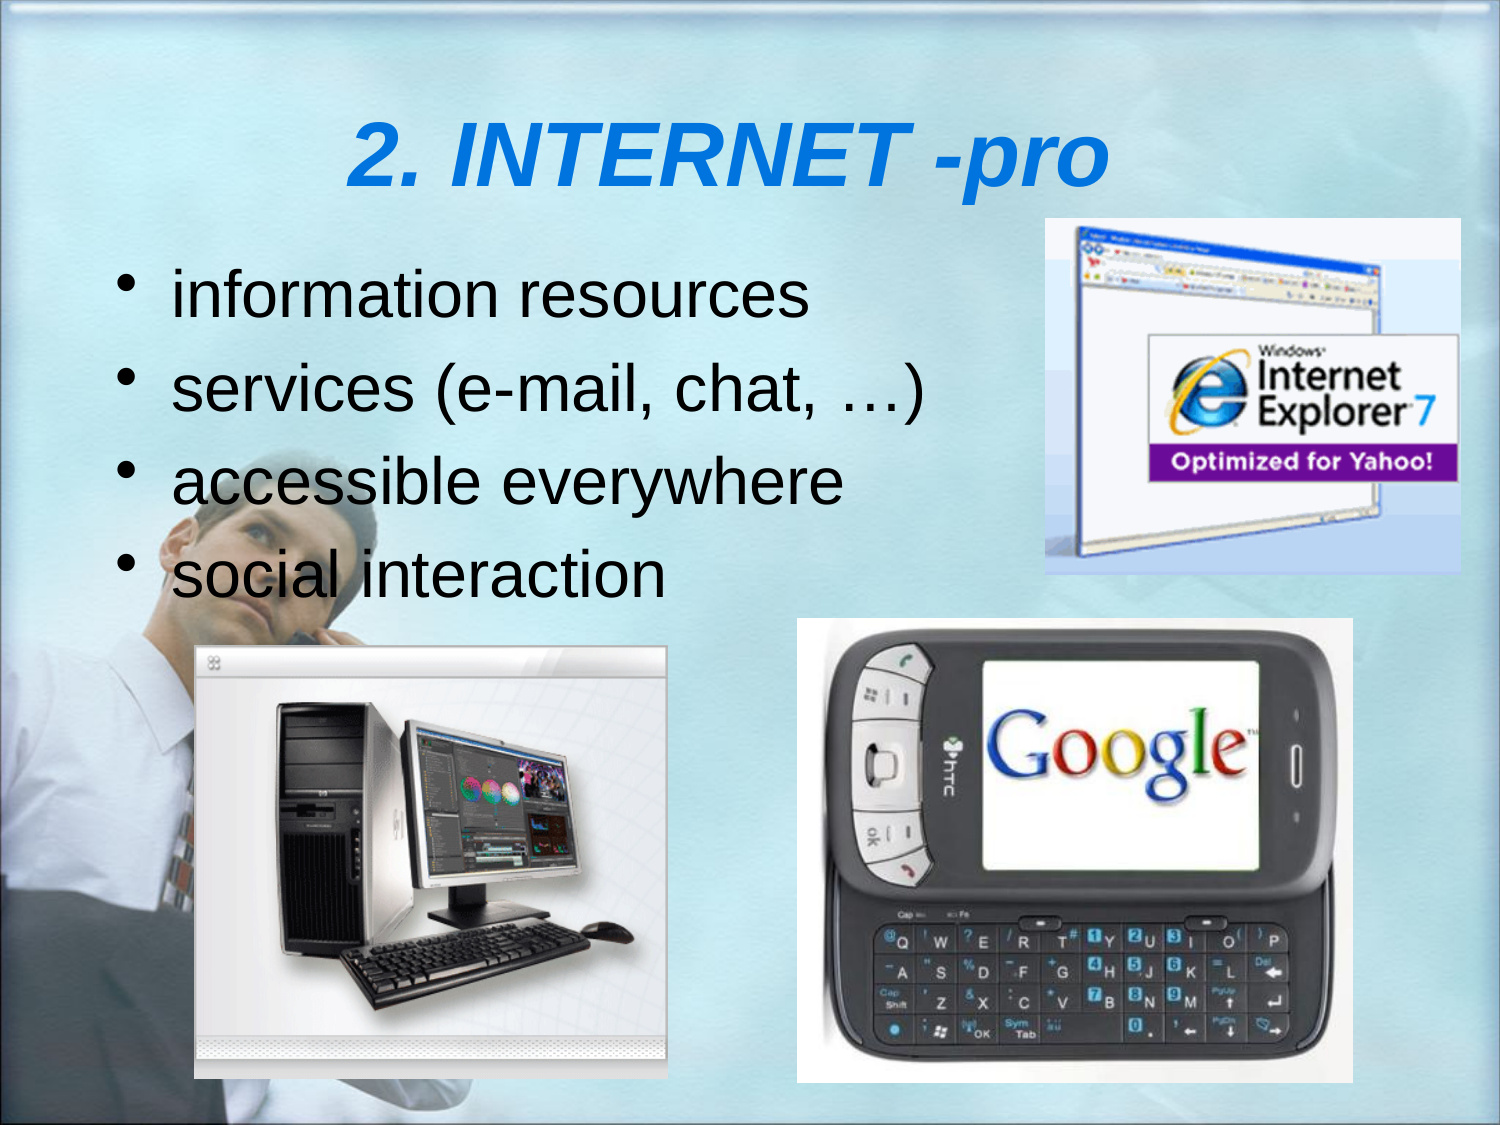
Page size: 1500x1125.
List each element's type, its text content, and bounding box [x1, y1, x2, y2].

picture [0, 0, 1500, 1125]
title 2. INTERNET -pro [179, 55, 1282, 243]
list information resources services (e-mail, chat, …) accessible everywhere social interaction [100, 243, 1203, 986]
